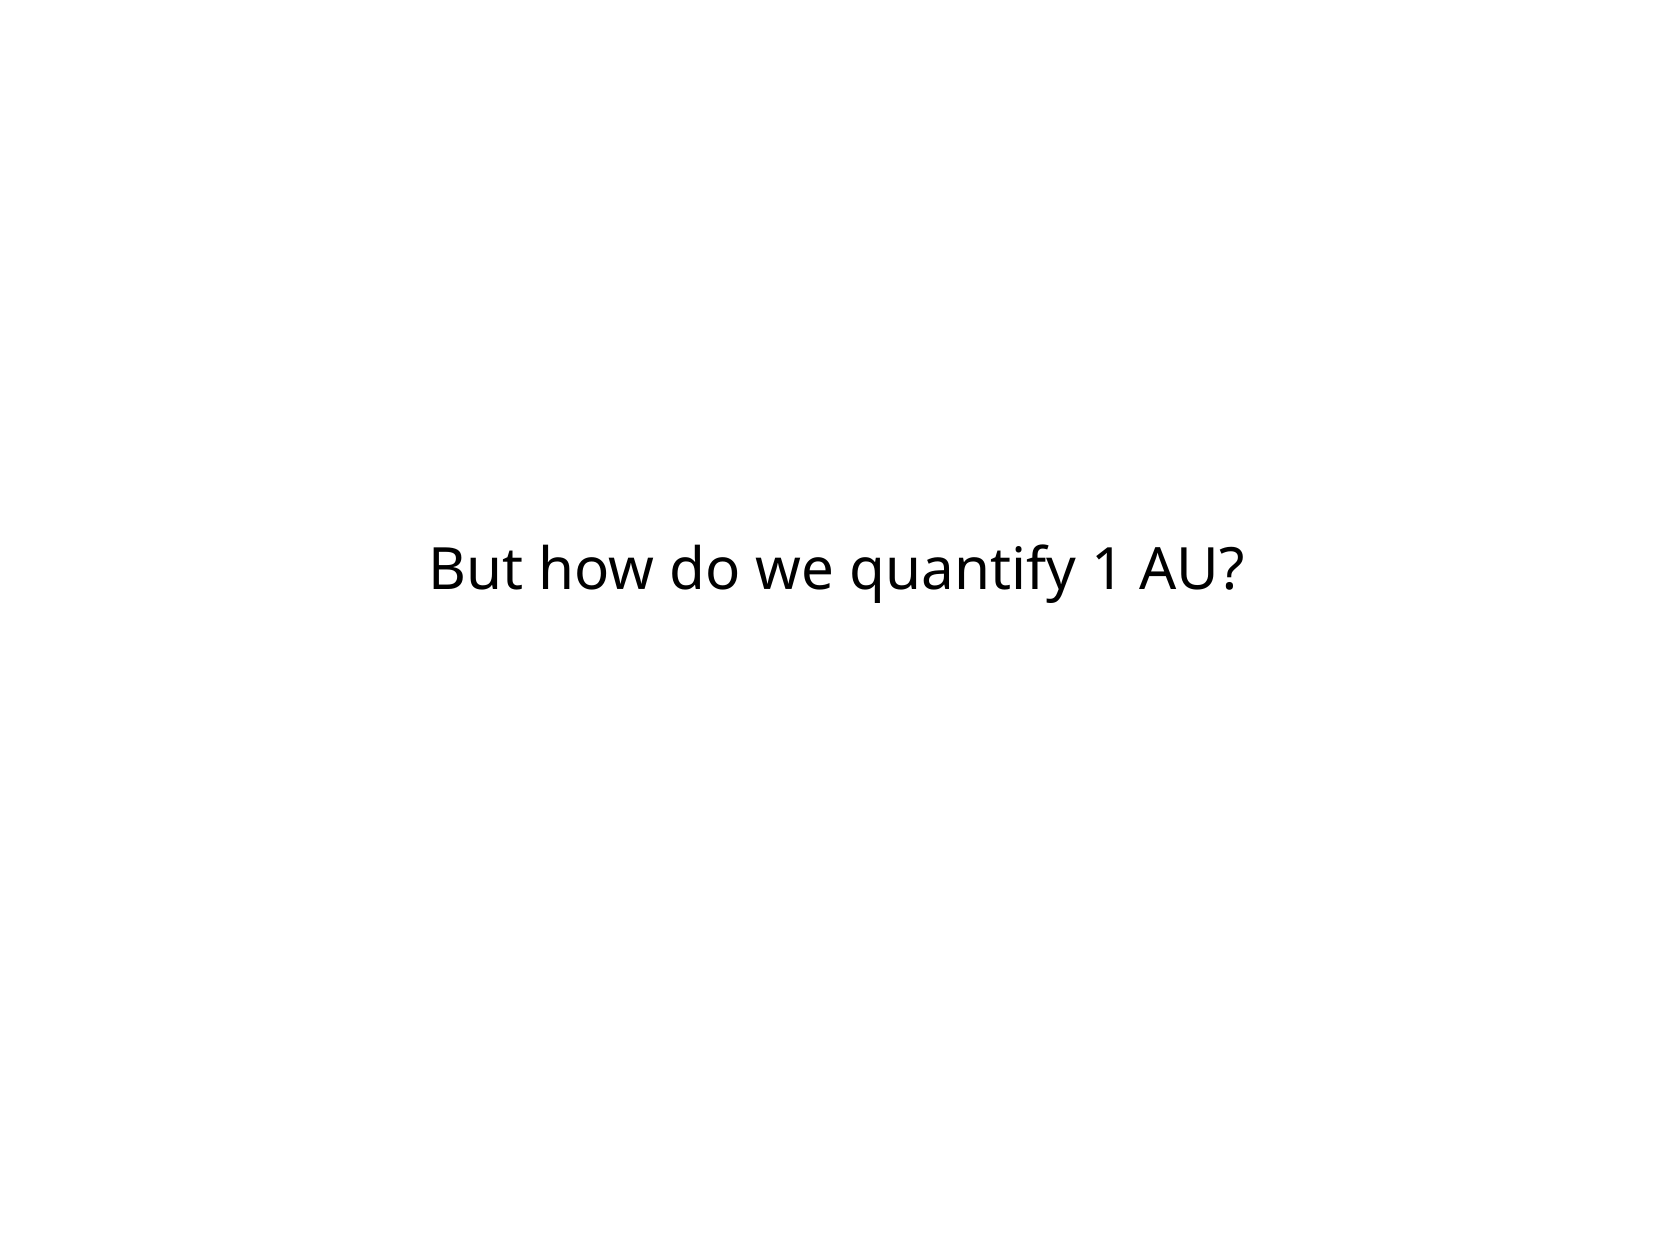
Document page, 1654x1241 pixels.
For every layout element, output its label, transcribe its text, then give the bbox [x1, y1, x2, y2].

title But how do we quantify 1 AU? [82, 462, 1571, 670]
